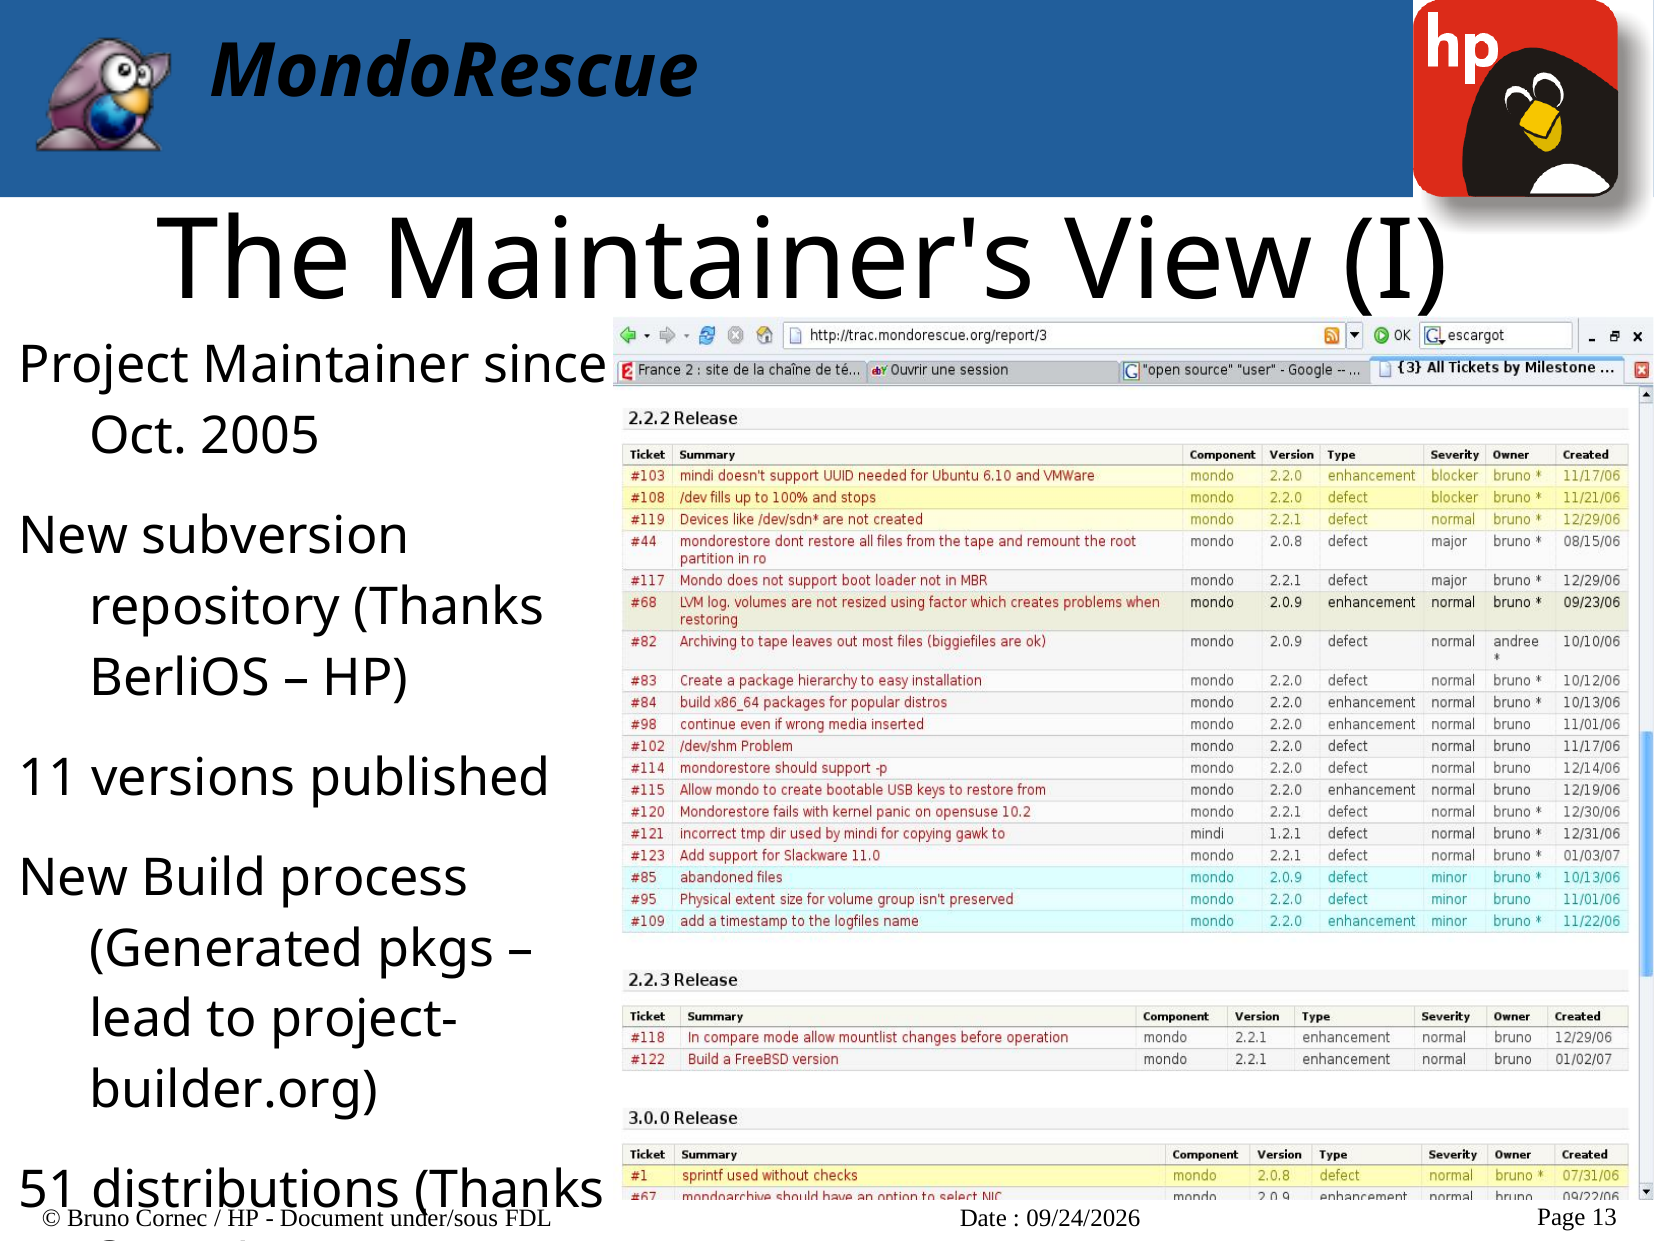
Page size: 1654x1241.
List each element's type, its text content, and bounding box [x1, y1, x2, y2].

text_box The Maintainer's View (I) [156, 178, 1488, 318]
list Project Maintainer since Oct. 2005 New subversion repository (Thanks BerliOS – HP) 11 versions published New Build process (Generated pkgs – lead to project-builder.org) 51 distributions (Thanks Qemu) [6, 326, 617, 1241]
picture [613, 316, 1654, 1200]
picture [0, 0, 211, 199]
picture [1413, 0, 1654, 235]
